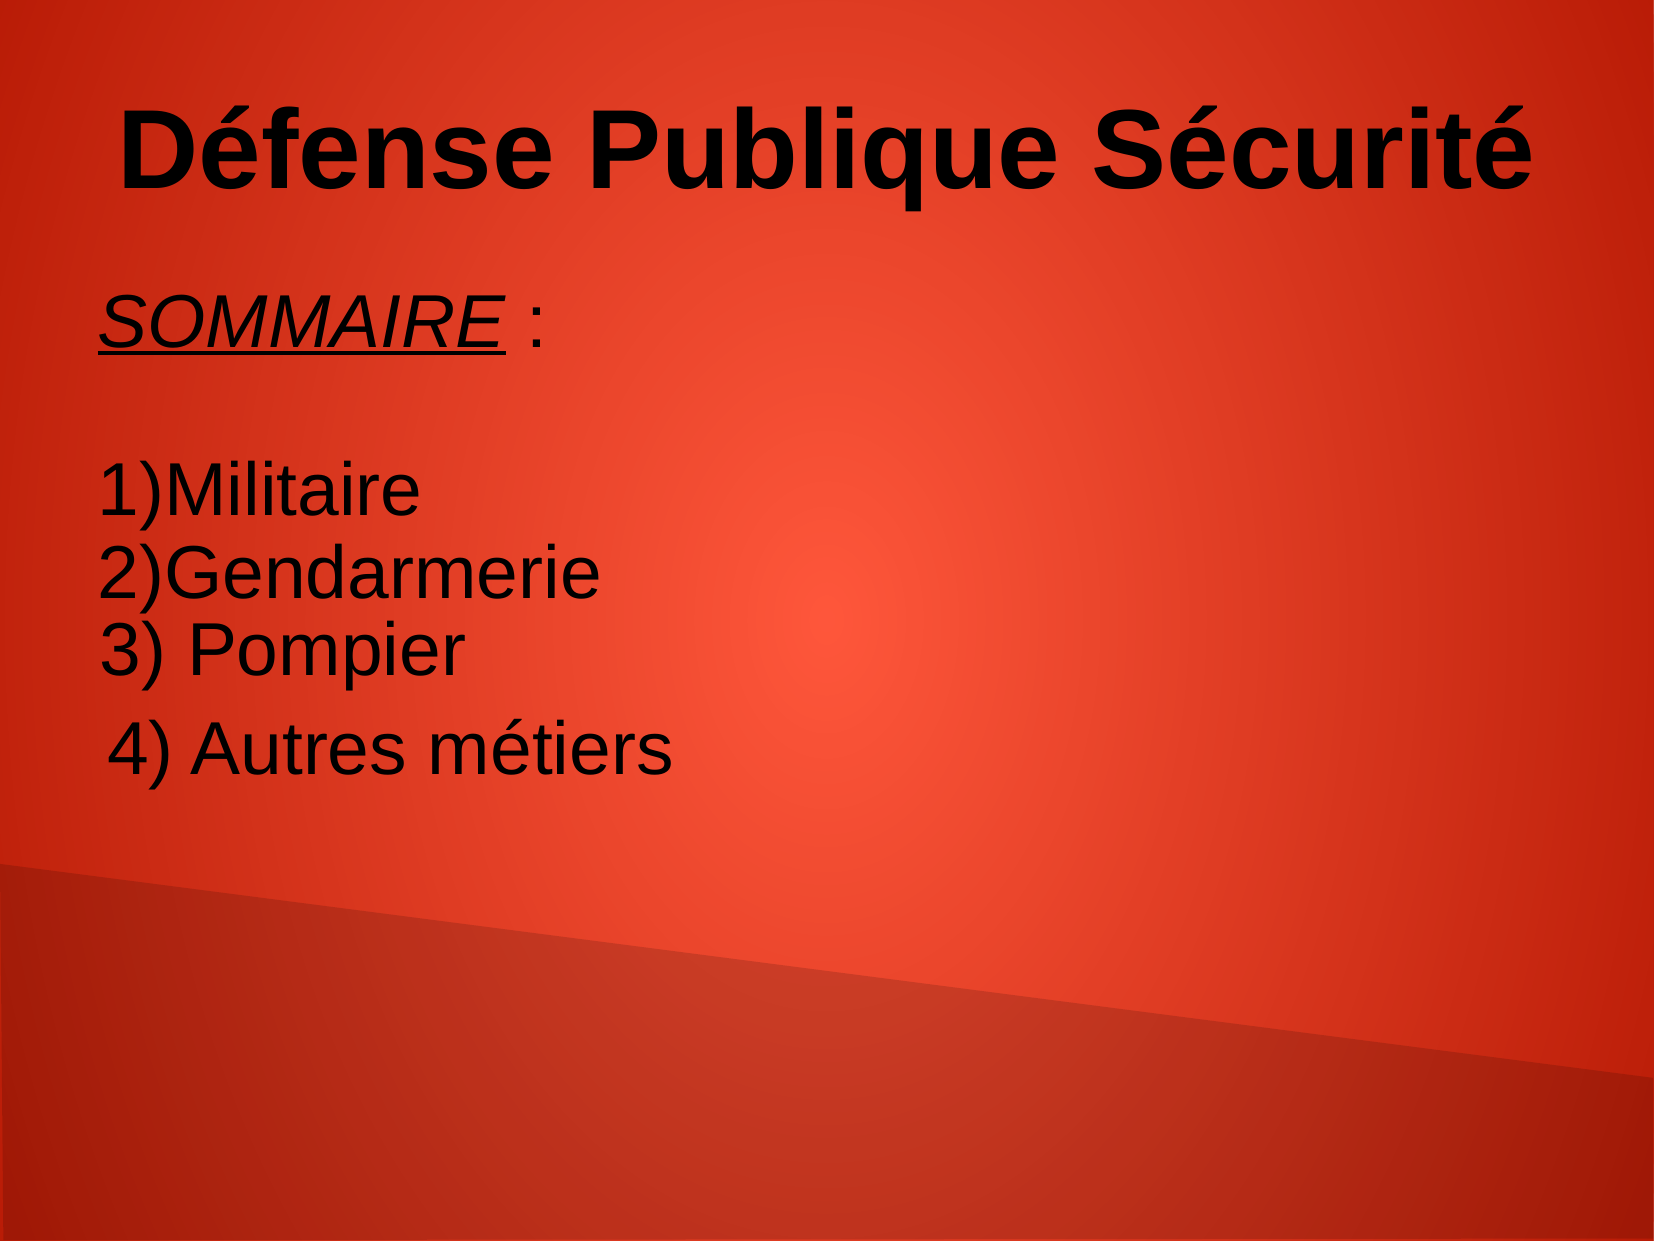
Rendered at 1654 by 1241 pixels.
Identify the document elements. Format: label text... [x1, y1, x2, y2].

text_box 3) Pompier [84, 599, 663, 699]
text_box 4) Autres métiers [92, 698, 689, 798]
title Défense Publique Sécurité [82, 47, 1571, 252]
text_box SOMMAIRE : 1)Militaire 2)Gendarmerie [82, 271, 1571, 1241]
